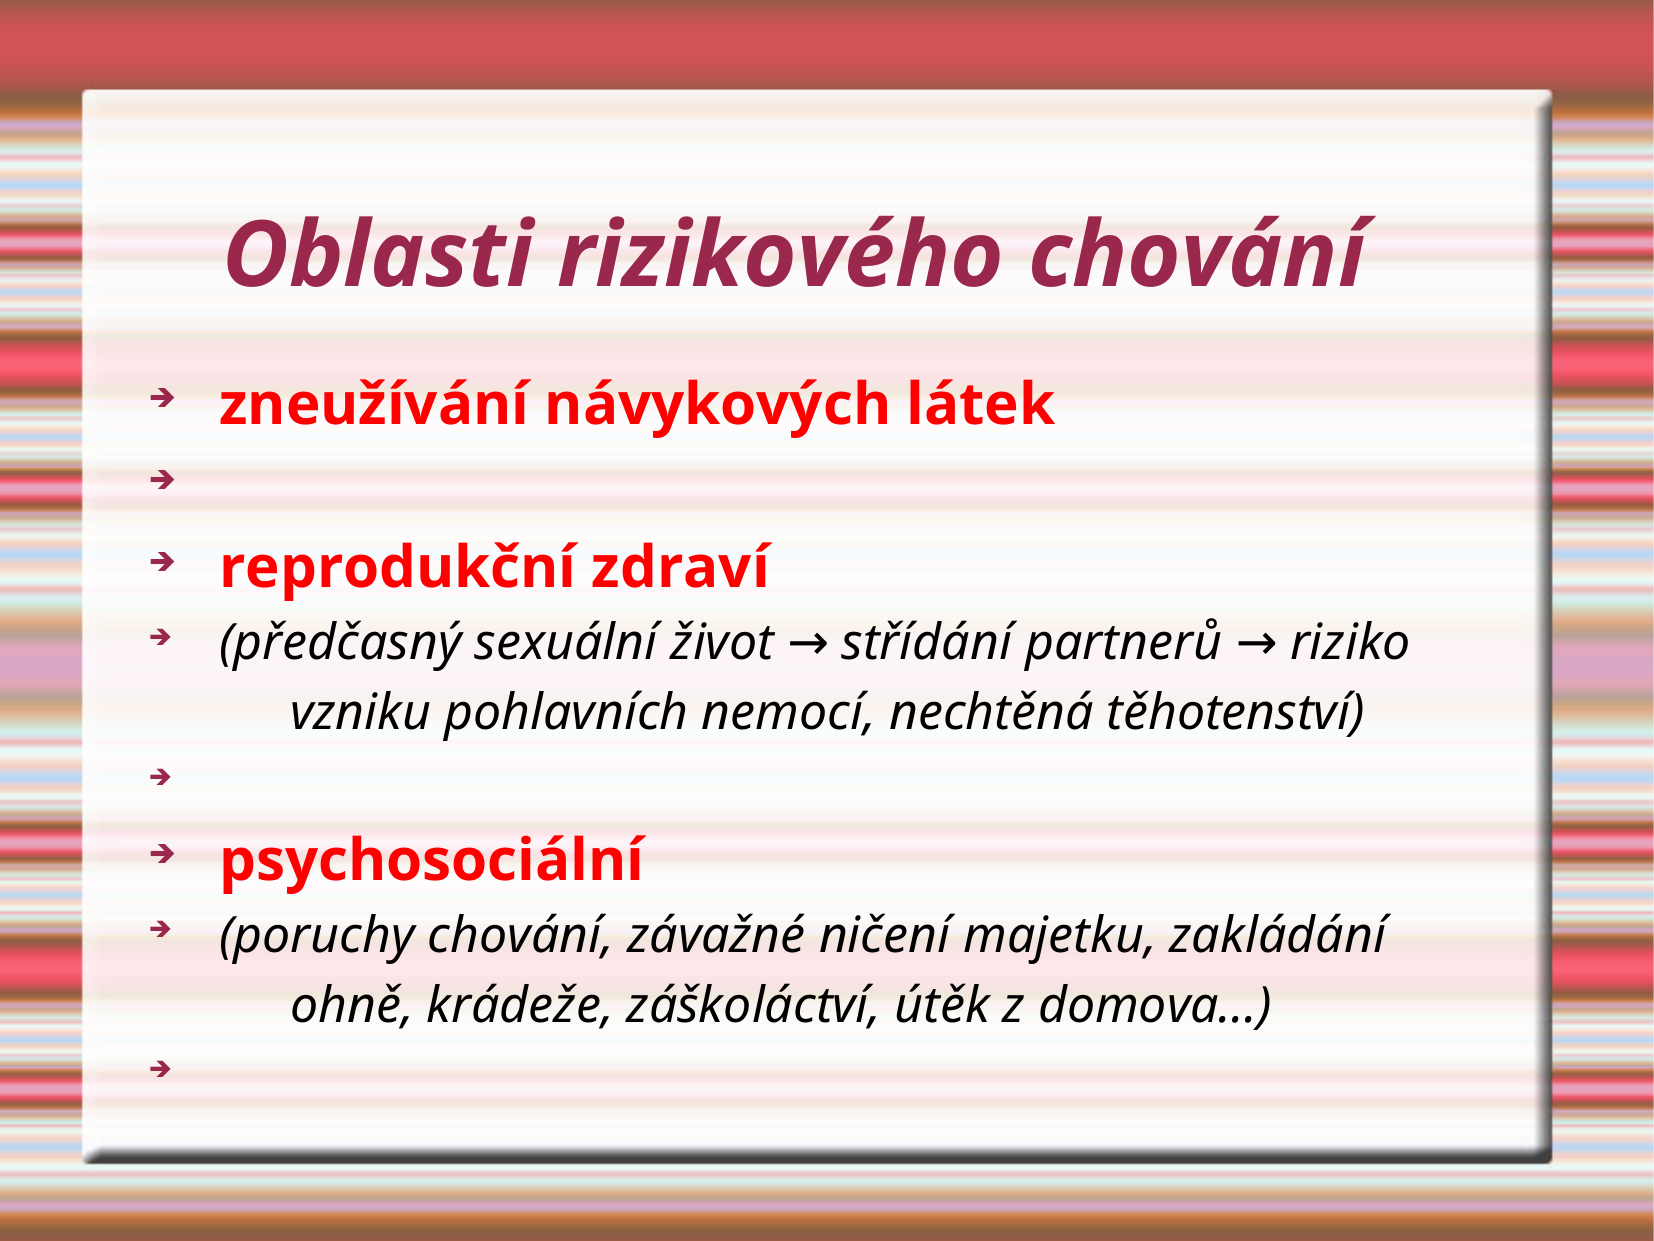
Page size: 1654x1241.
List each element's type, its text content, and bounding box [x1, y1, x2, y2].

list zneužívání návykových látek reprodukční zdraví (předčasný sexuální život → střídání partnerů → riziko vzniku pohlavních nemocí, nechtěná těhotenství) psychosociální (poruchy chování, závažné ničení majetku, zakládání ohně, krádeže, záškoláctví, útěk z domova...) [125, 354, 1507, 1136]
title Oblasti rizikového chování [88, 147, 1501, 334]
